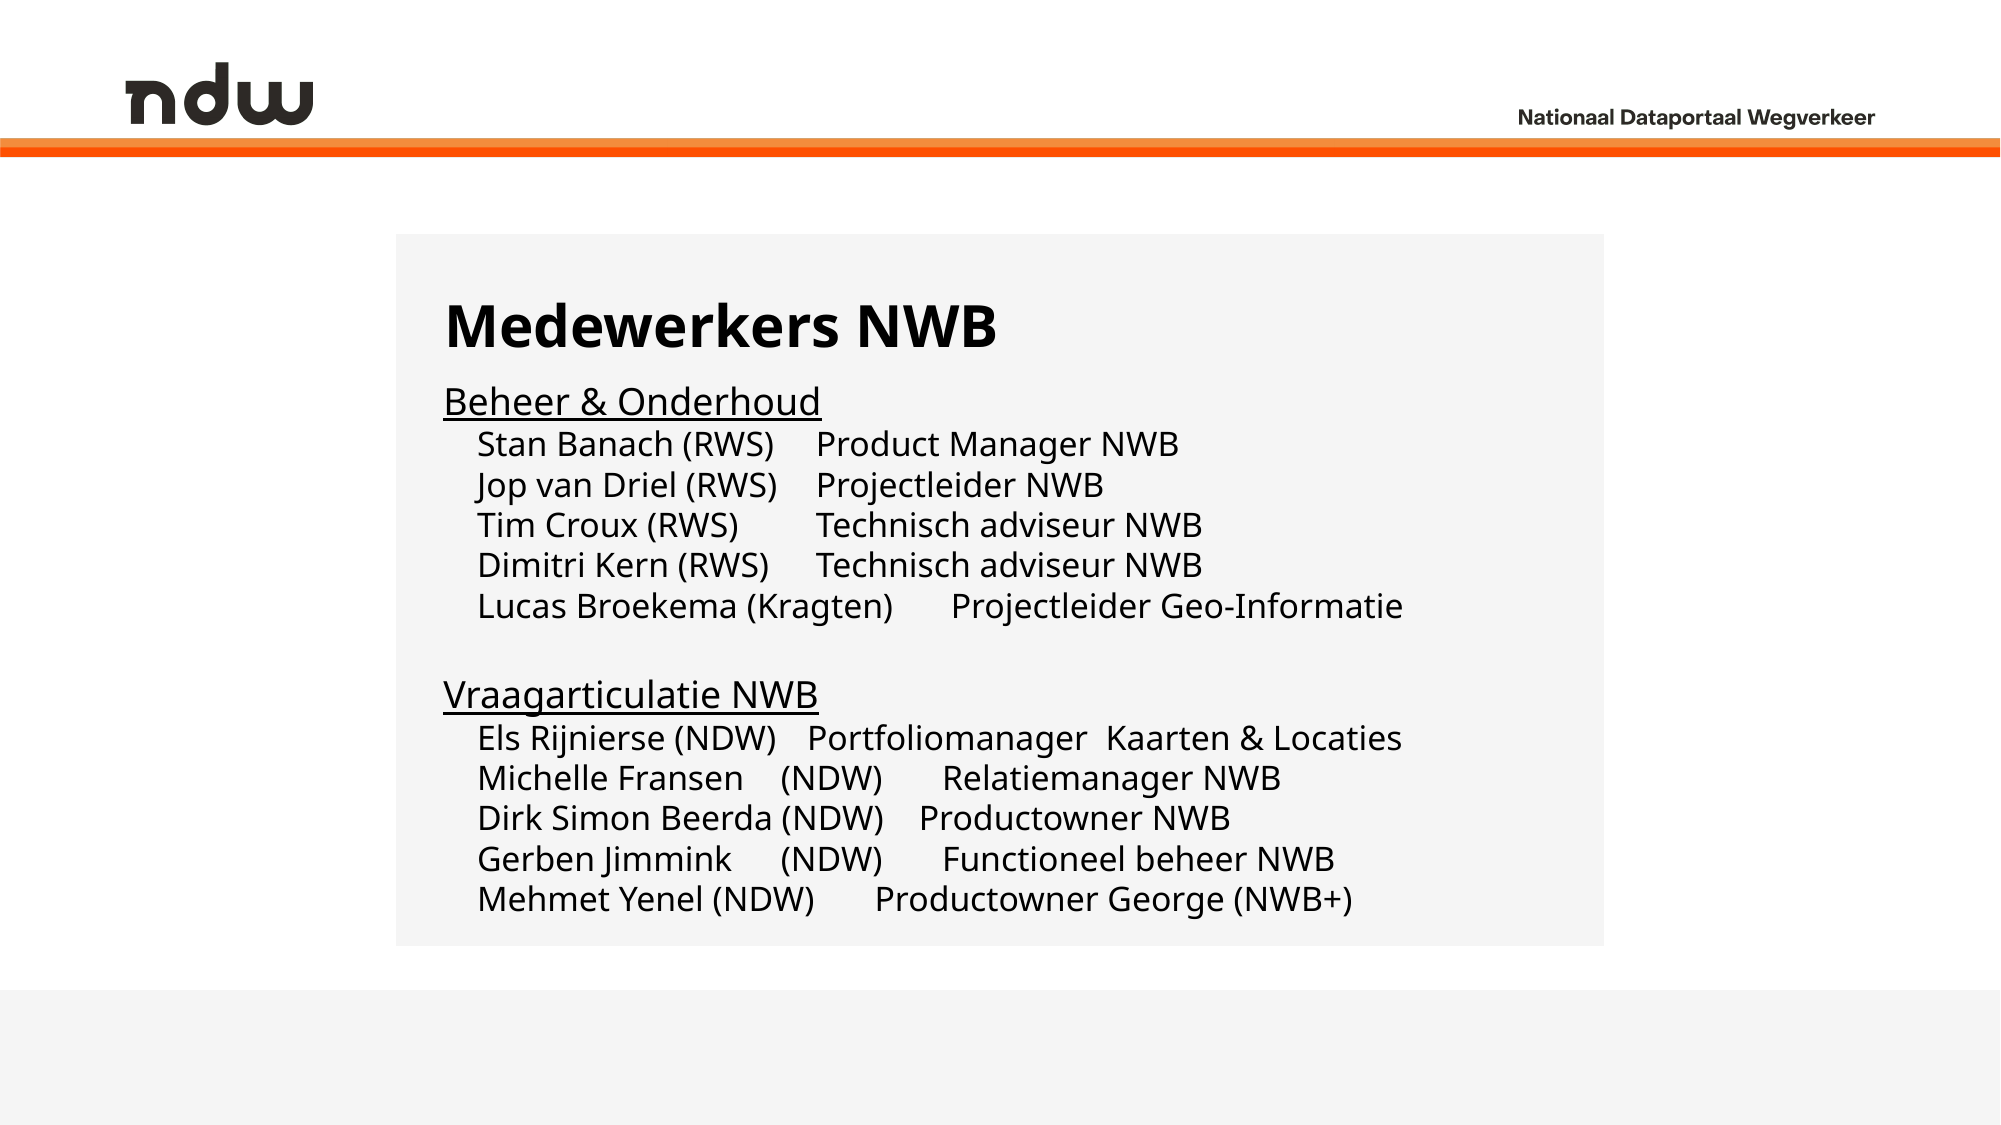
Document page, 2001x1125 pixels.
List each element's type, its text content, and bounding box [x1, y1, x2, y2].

list Beheer & Onderhoud Stan Banach (RWS) Product Manager NWB Jop van Driel (RWS) Projectleider NWB Tim Croux (RWS) Technisch adviseur NWB Dimitri Kern (RWS) Technisch adviseur NWB Lucas Broekema (Kragten) Projectleider Geo-Informatie Vraagarticulatie NWB Els Rijnierse (NDW) Portfoliomanager Kaarten & Locaties Michelle Fransen (NDW) Relatiemanager NWB Dirk Simon Beerda (NDW) Productowner NWB Gerben Jimmink (NDW) Functioneel beheer NWB Mehmet Yenel (NDW) Productowner George (NWB+) [428, 323, 1675, 963]
title Medewerkers NWB [428, 248, 1597, 343]
